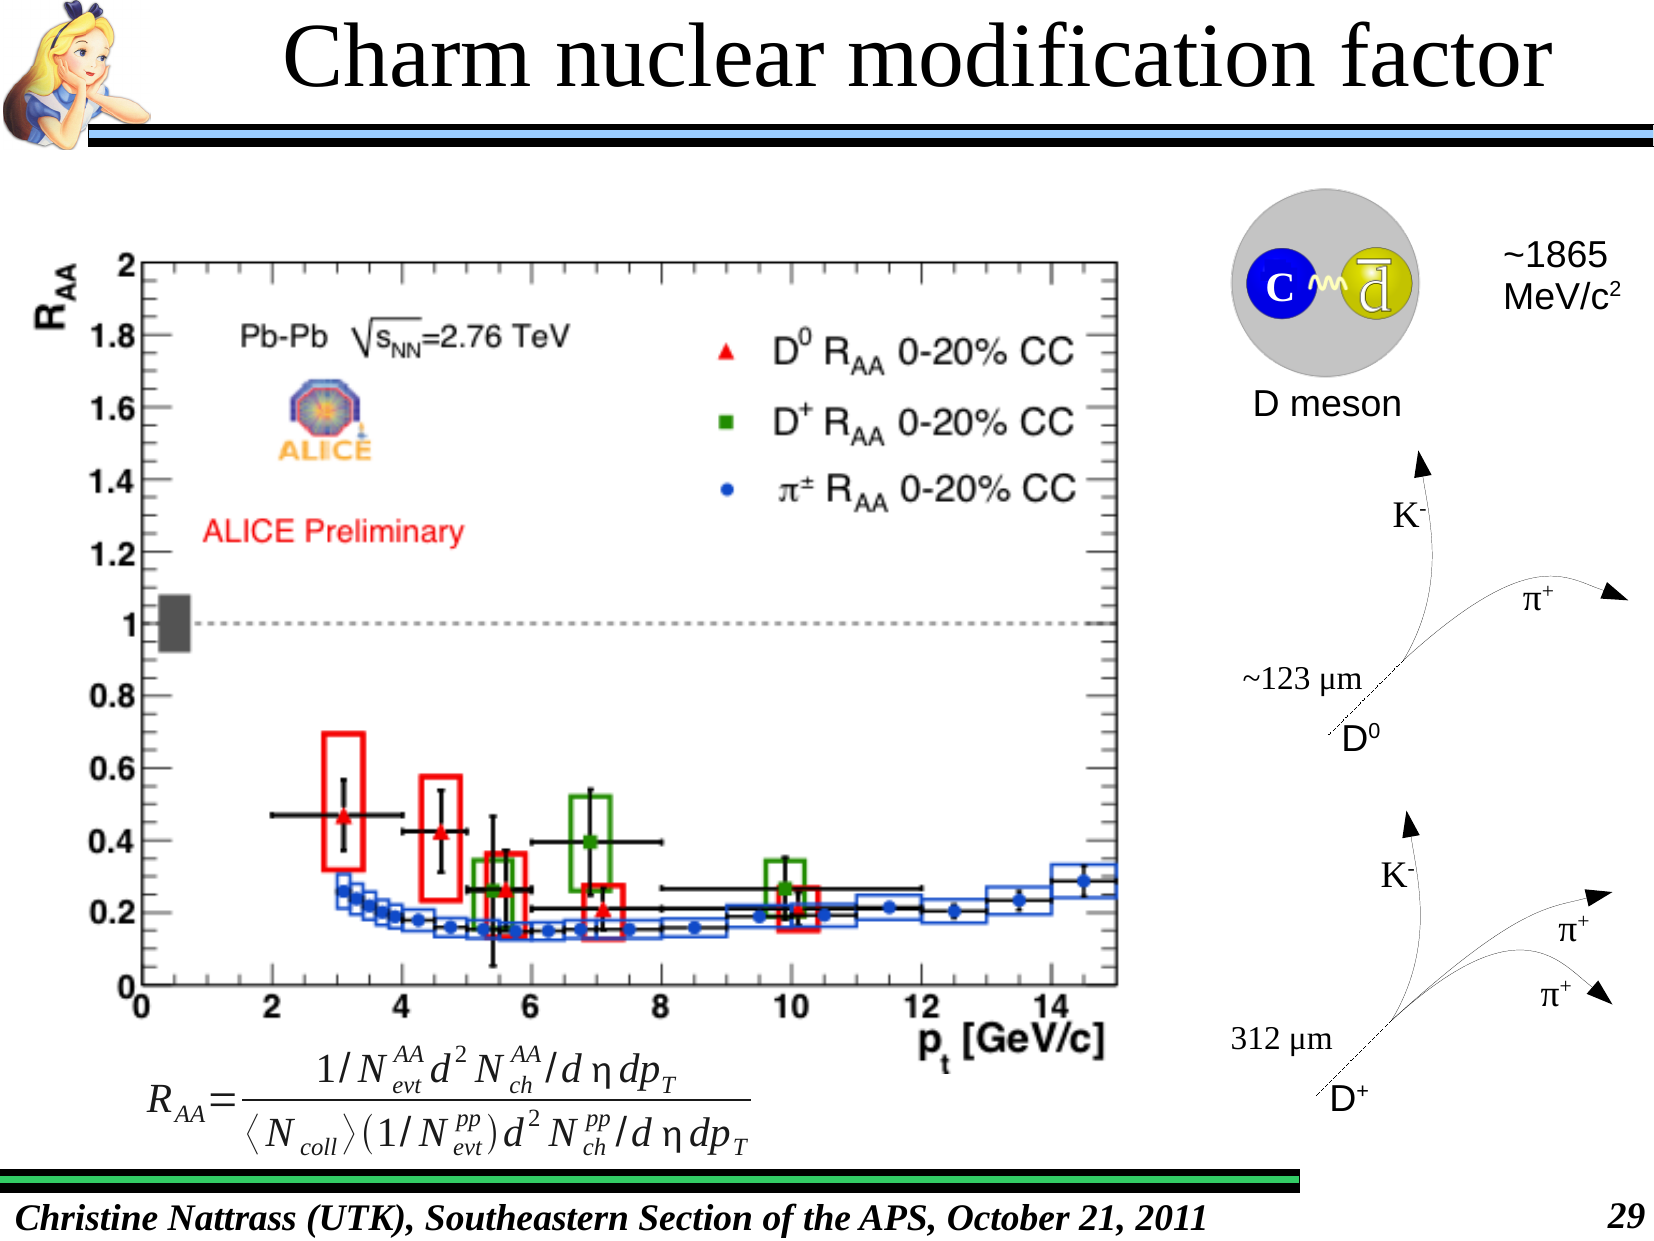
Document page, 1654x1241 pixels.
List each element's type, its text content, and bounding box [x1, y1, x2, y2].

text_box D0 [1326, 709, 1477, 768]
text_box π+ [1543, 900, 1619, 959]
picture [21, 157, 1456, 1074]
title Charm nuclear modification factor [225, 0, 1613, 107]
text_box C [1250, 256, 1311, 318]
text_box π+ [1508, 569, 1584, 628]
text_box π+ [1525, 965, 1601, 1024]
text_box K- [1365, 846, 1441, 905]
text_box K- [1377, 486, 1453, 545]
text_box 312 μm [1215, 1012, 1366, 1065]
chart [137, 1040, 760, 1162]
text_box ~123 μm [1227, 652, 1378, 705]
text_box D meson [1237, 375, 1426, 432]
picture [3, 0, 151, 150]
text_box ~1865 MeV/c2 [1488, 226, 1642, 327]
text_box D+ [1314, 1069, 1465, 1129]
